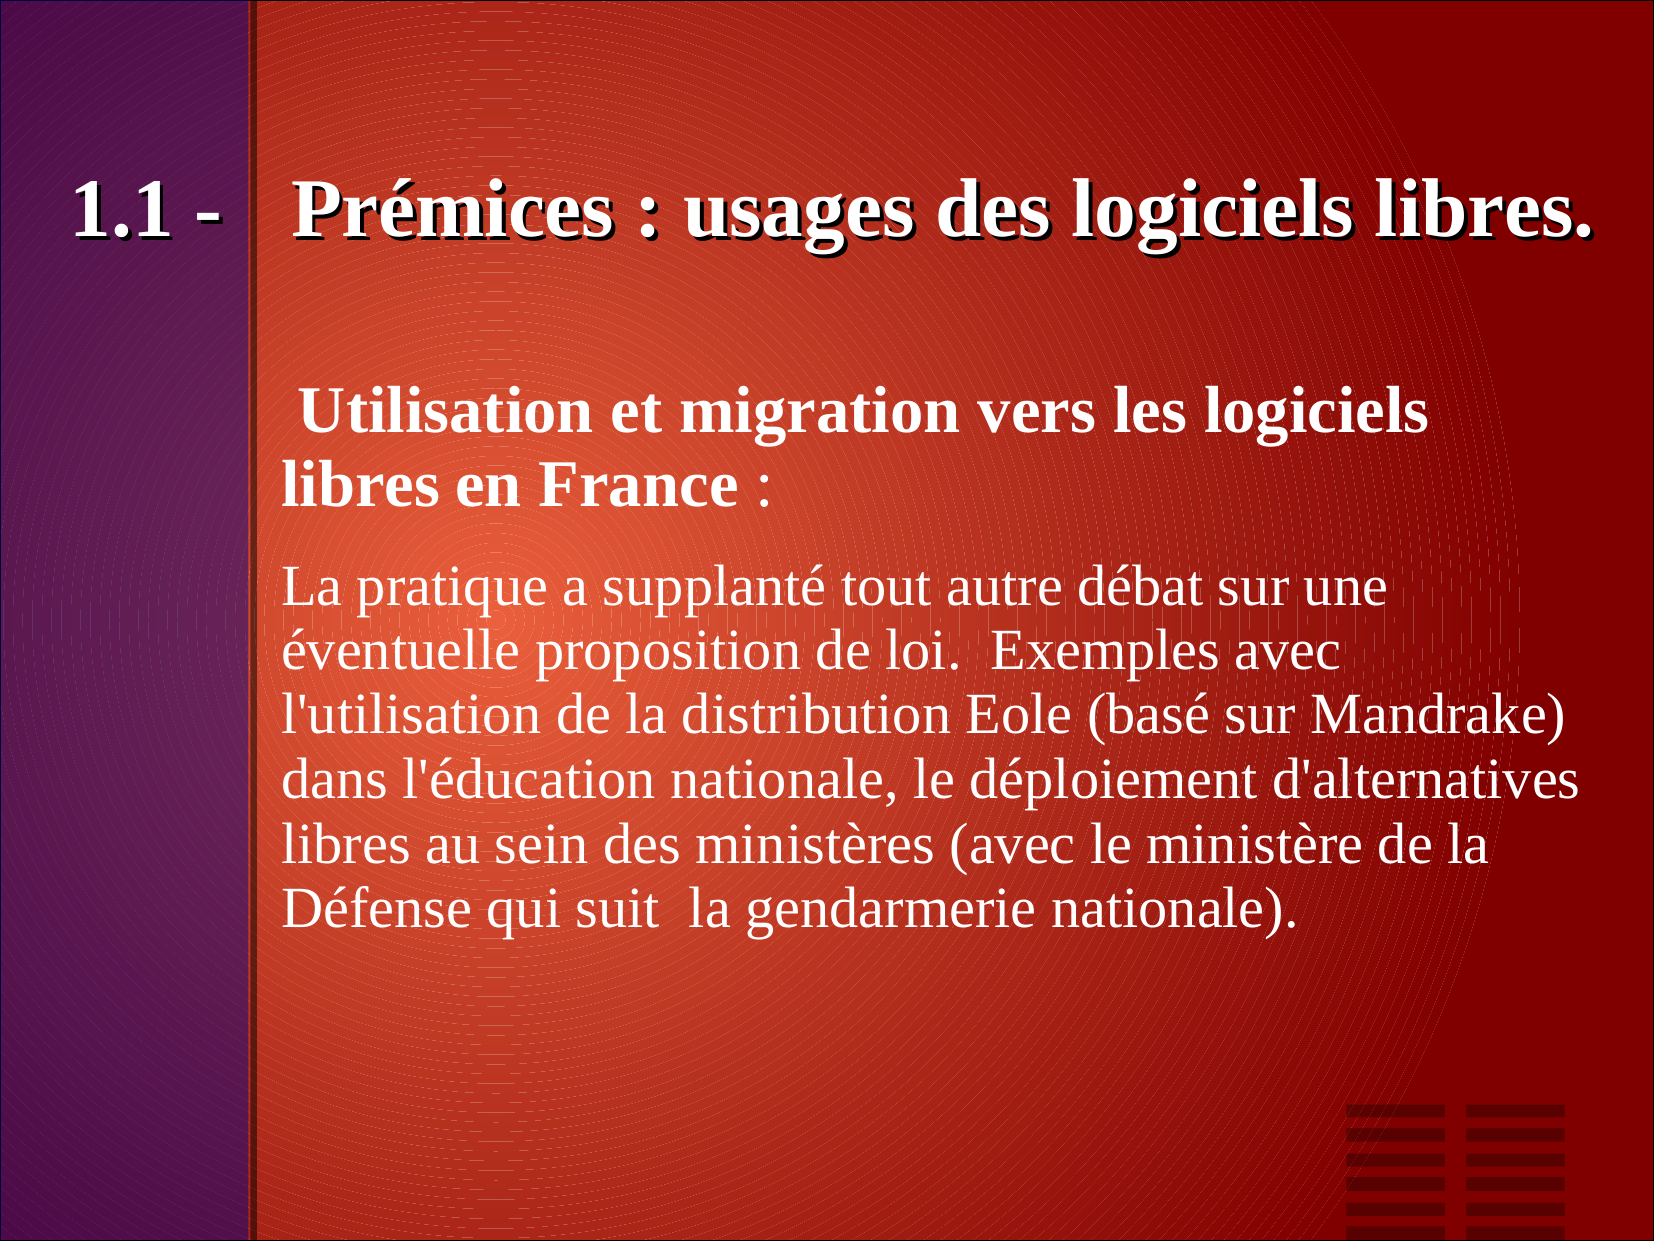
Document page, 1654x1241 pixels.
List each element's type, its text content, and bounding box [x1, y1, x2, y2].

title 1.1 - Prémices : usages des logiciels libres. [69, 104, 1604, 313]
text_box Utilisation et migration vers les logiciels libres en France : La pratique a supplanté tout autre débat sur une éventuelle proposition de loi. Exemples avec l'utilisation de la distribution Eole (basé sur Mandrake) dans l'éducation nationale, le déploiement d'alternatives libres au sein des ministères (avec le ministère de la Défense qui suit la gendarmerie nationale). [281, 372, 1594, 1171]
